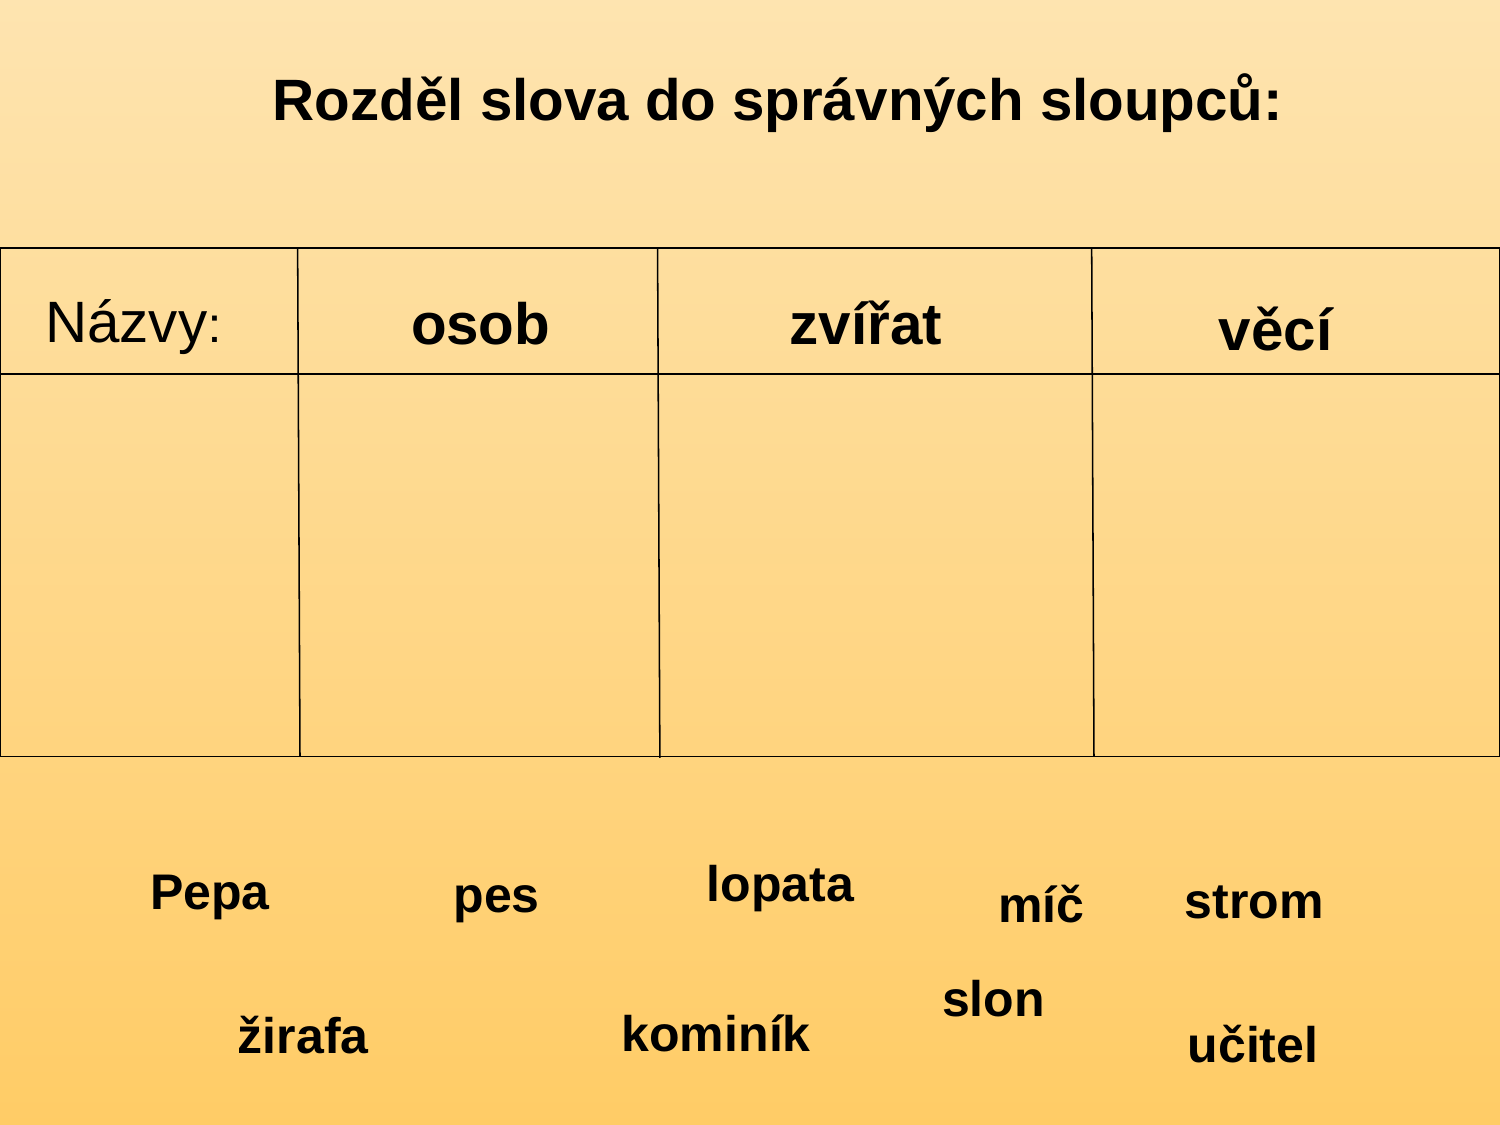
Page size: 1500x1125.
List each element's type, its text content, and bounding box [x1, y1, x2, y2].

text_box míč [928, 865, 1155, 941]
text_box věcí [1147, 284, 1405, 370]
text_box lopata [652, 843, 909, 919]
text_box zvířat [736, 278, 996, 364]
text_box učitel [1132, 1004, 1375, 1080]
text_box Názvy: [30, 276, 272, 362]
text_box Pepa [73, 852, 346, 928]
text_box Rozděl slova do správných sloupců: [152, 54, 1405, 140]
text_box žirafa [126, 995, 481, 1071]
text_box slon [869, 958, 1118, 1034]
text_box strom [1112, 860, 1396, 937]
text_box osob [358, 278, 603, 364]
text_box pes [380, 854, 613, 930]
text_box kominík [593, 993, 840, 1069]
